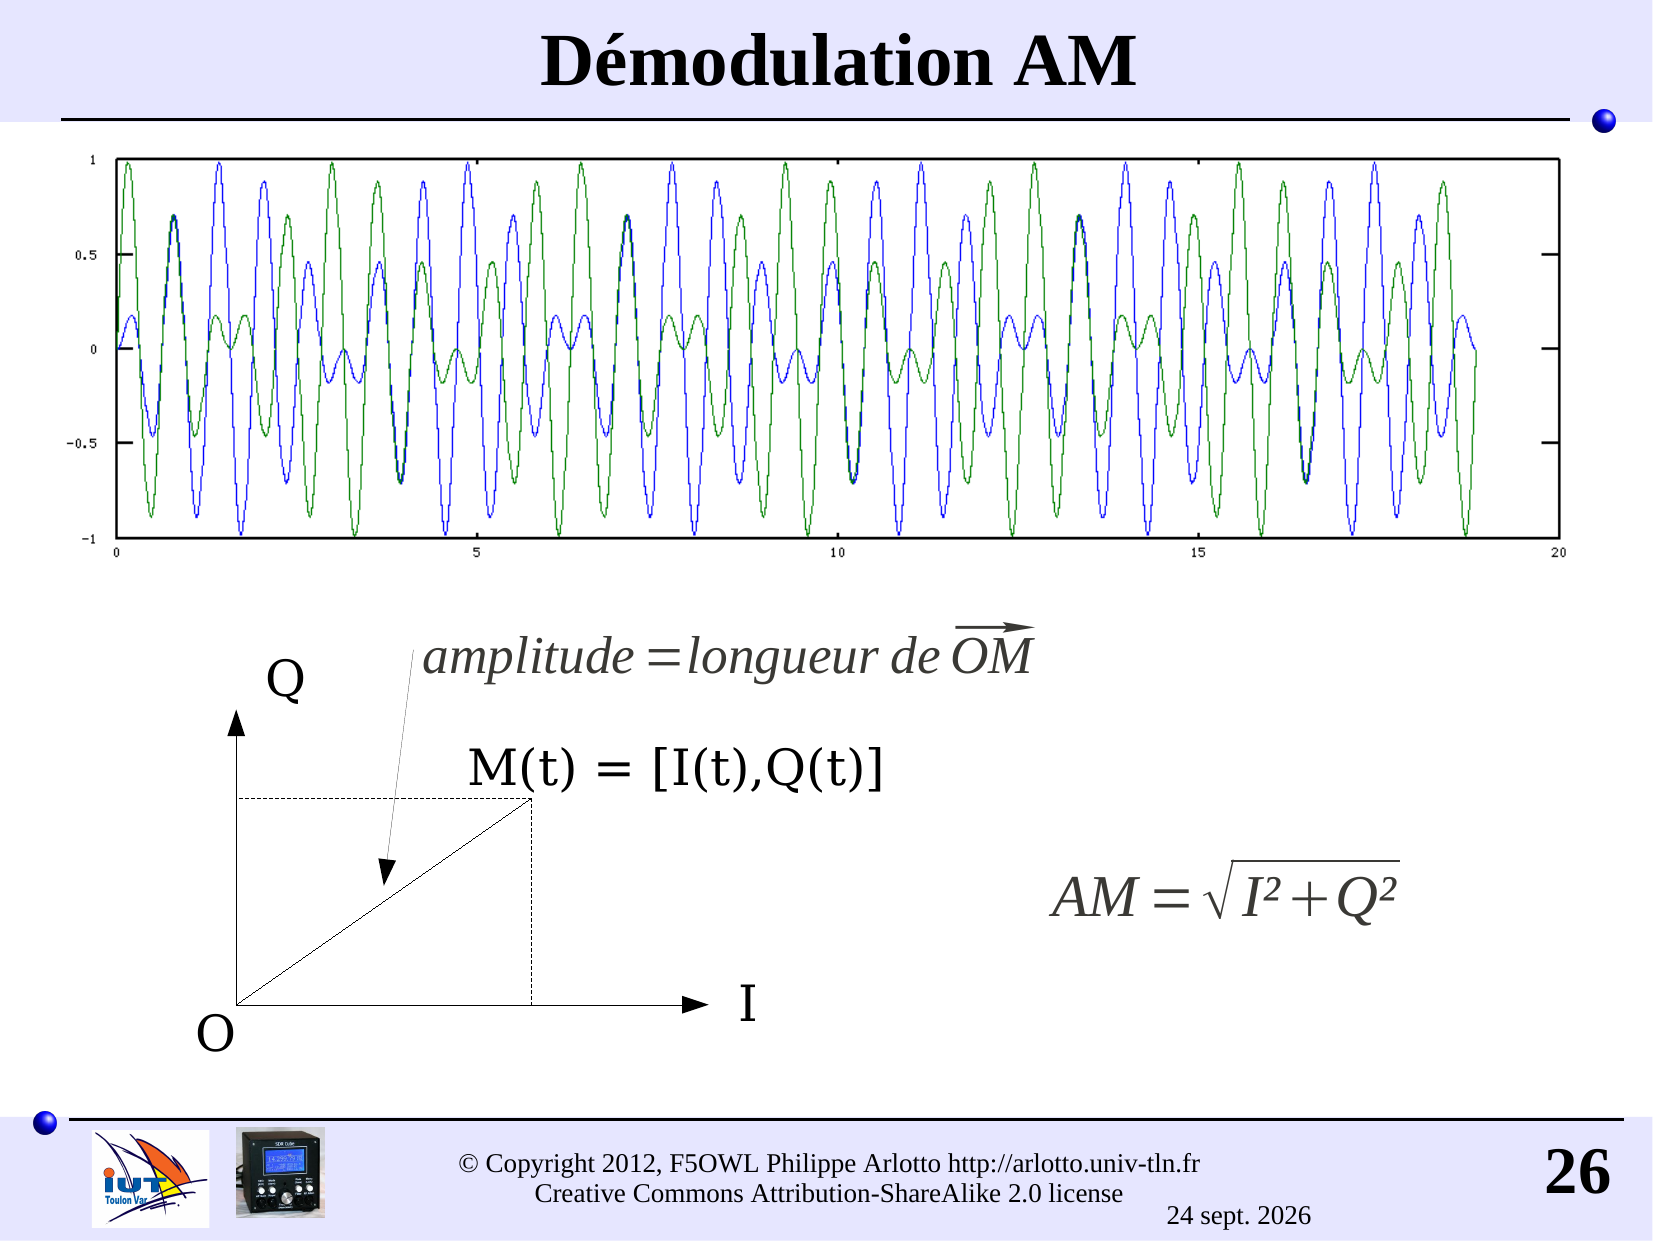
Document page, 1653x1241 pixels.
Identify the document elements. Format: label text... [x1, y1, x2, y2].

chart [409, 620, 1050, 687]
picture [236, 1127, 325, 1218]
text_box O [195, 1004, 237, 1063]
text_box Q [265, 650, 307, 739]
picture [29, 147, 1595, 572]
chart [1033, 856, 1412, 928]
text_box I [738, 975, 786, 1034]
text_box M(t) = [I(t),Q(t)] [467, 738, 886, 798]
title Démodulation AM [95, 11, 1585, 110]
